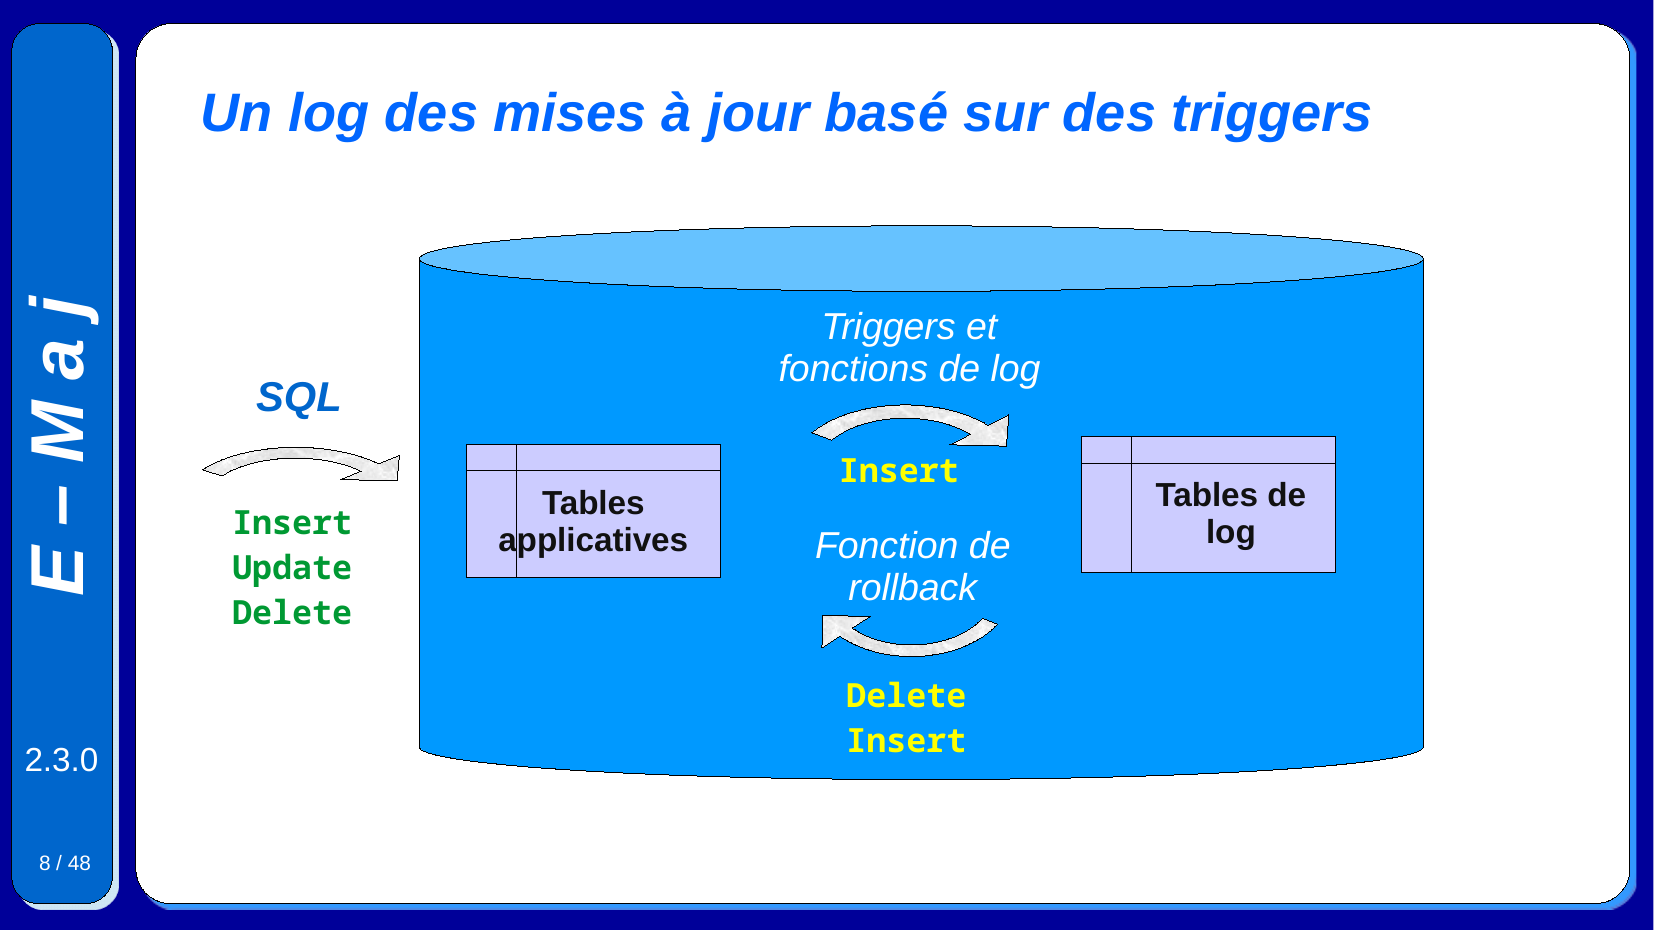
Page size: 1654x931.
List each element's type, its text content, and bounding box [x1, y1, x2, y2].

text_box Insert [817, 439, 981, 494]
text_box Fonction de rollback [755, 516, 1070, 616]
text_box Tables de log [1138, 468, 1323, 561]
text_box [419, 260, 1424, 780]
text_box [202, 447, 400, 481]
text_box Triggers et fonctions de log [761, 298, 1058, 398]
text_box Tables applicatives [448, 476, 739, 569]
text_box Delete Insert [802, 664, 1010, 759]
text_box Insert Update Delete [183, 491, 402, 626]
title Un log des mises à jour basé sur des triggers [200, 34, 1575, 191]
text_box SQL [194, 366, 404, 428]
